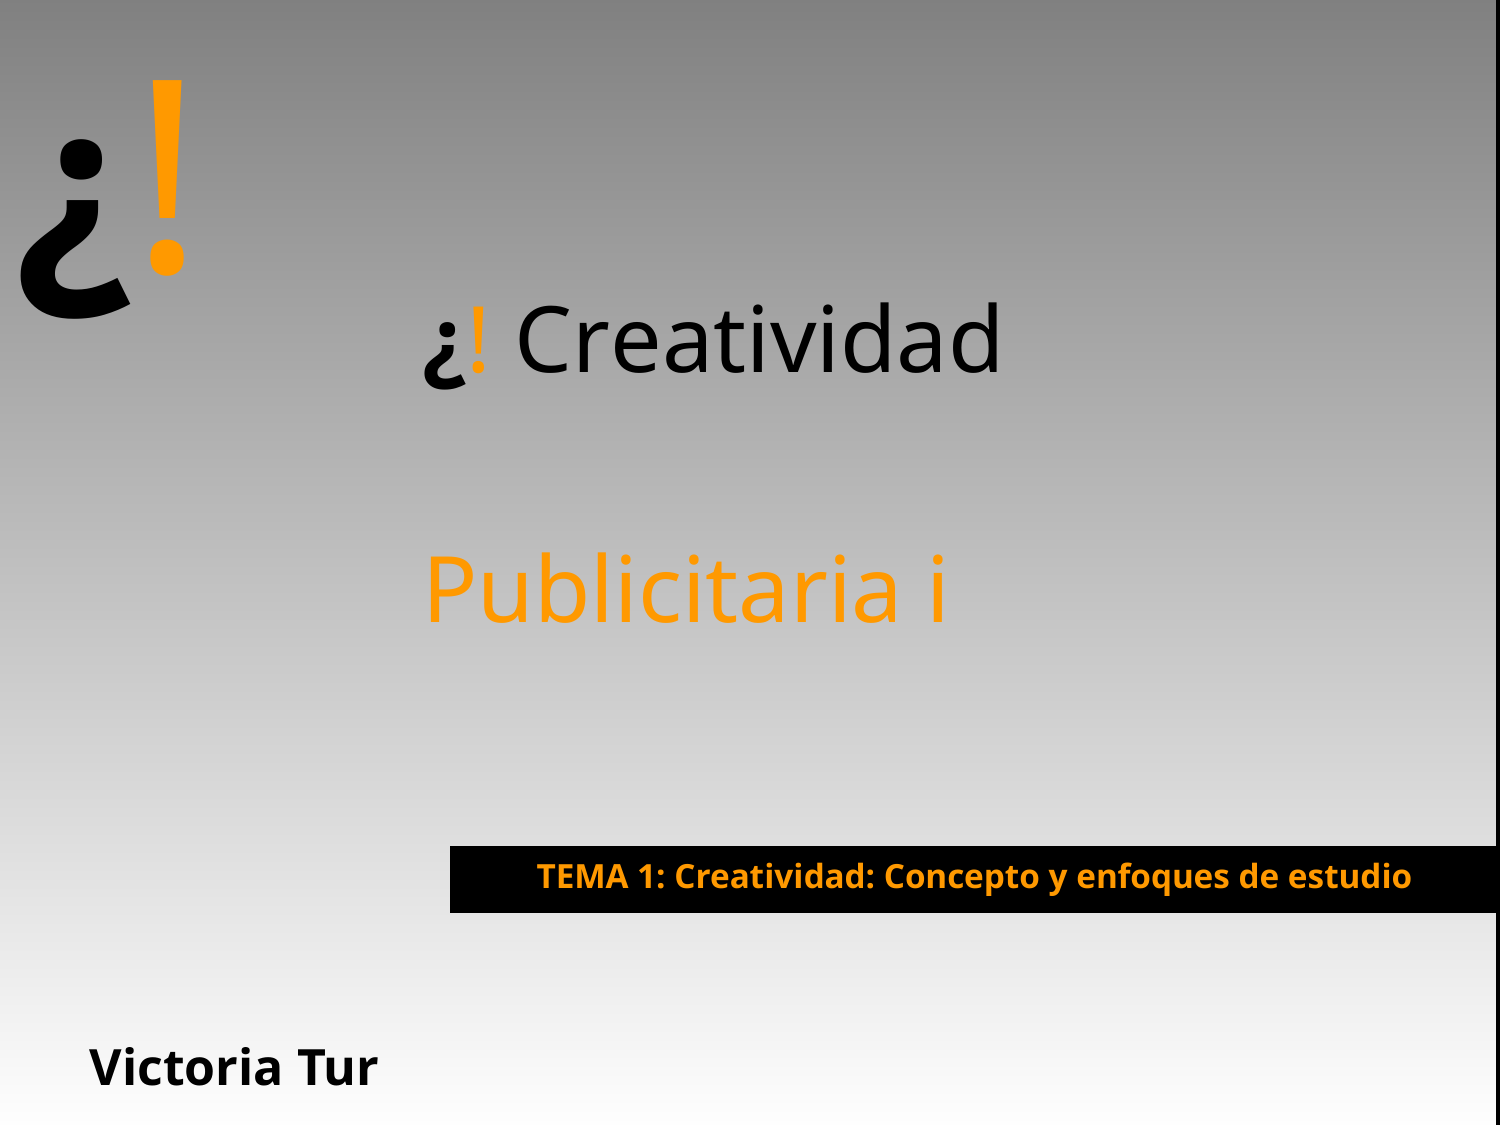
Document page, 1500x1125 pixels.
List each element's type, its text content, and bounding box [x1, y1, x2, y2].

subtitle TEMA 1: Creatividad: Concepto y enfoques de estudio [450, 846, 1500, 913]
text_box ¿! Creatividad Publicitaria i [407, 267, 1294, 658]
